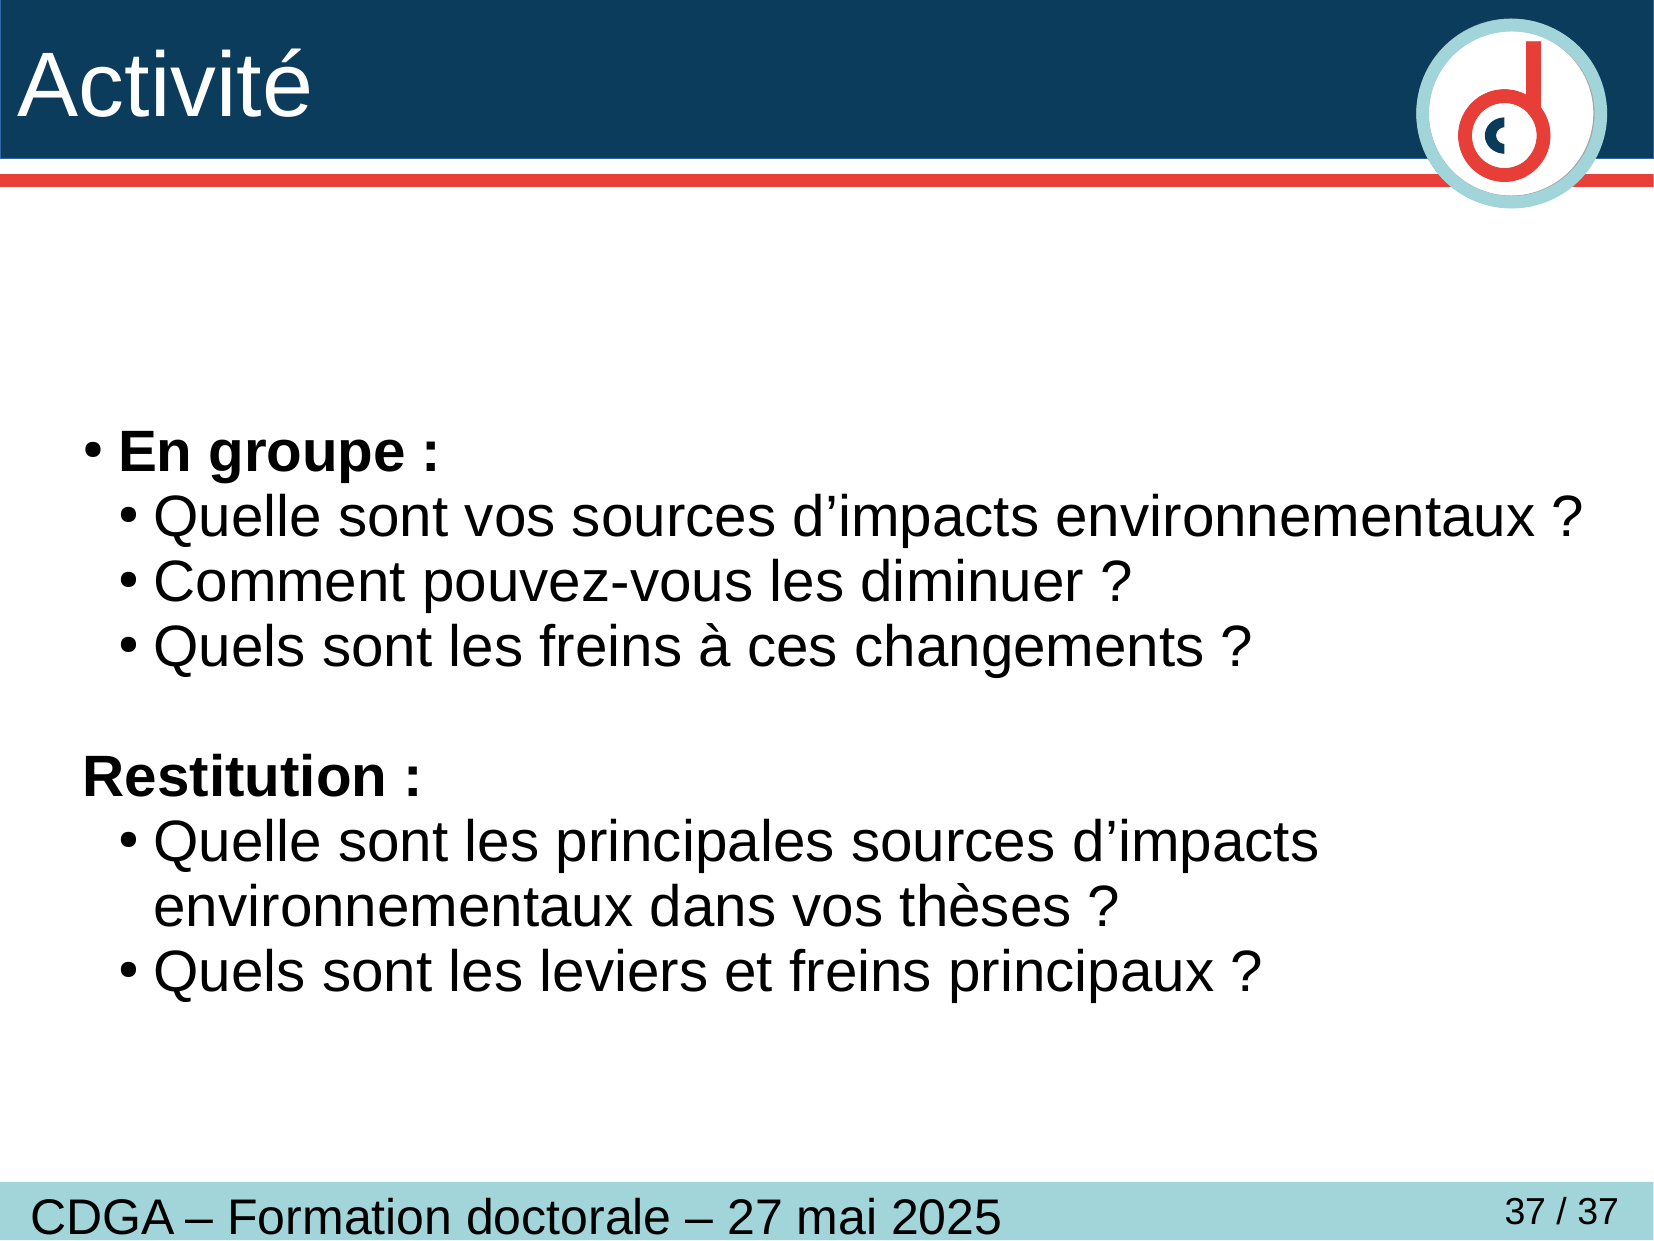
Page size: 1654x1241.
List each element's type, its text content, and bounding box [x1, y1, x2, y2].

subtitle En groupe : Quelle sont vos sources d’impacts environnementaux ? Comment pouvez-vous les diminuer ? Quels sont les freins à ces changements ? Restitution : Quelle sont les principales sources d’impacts environnementaux dans vos thèses ? Quels sont les leviers et freins principaux ? [82, 238, 1594, 1185]
title Activité [17, 11, 1412, 159]
